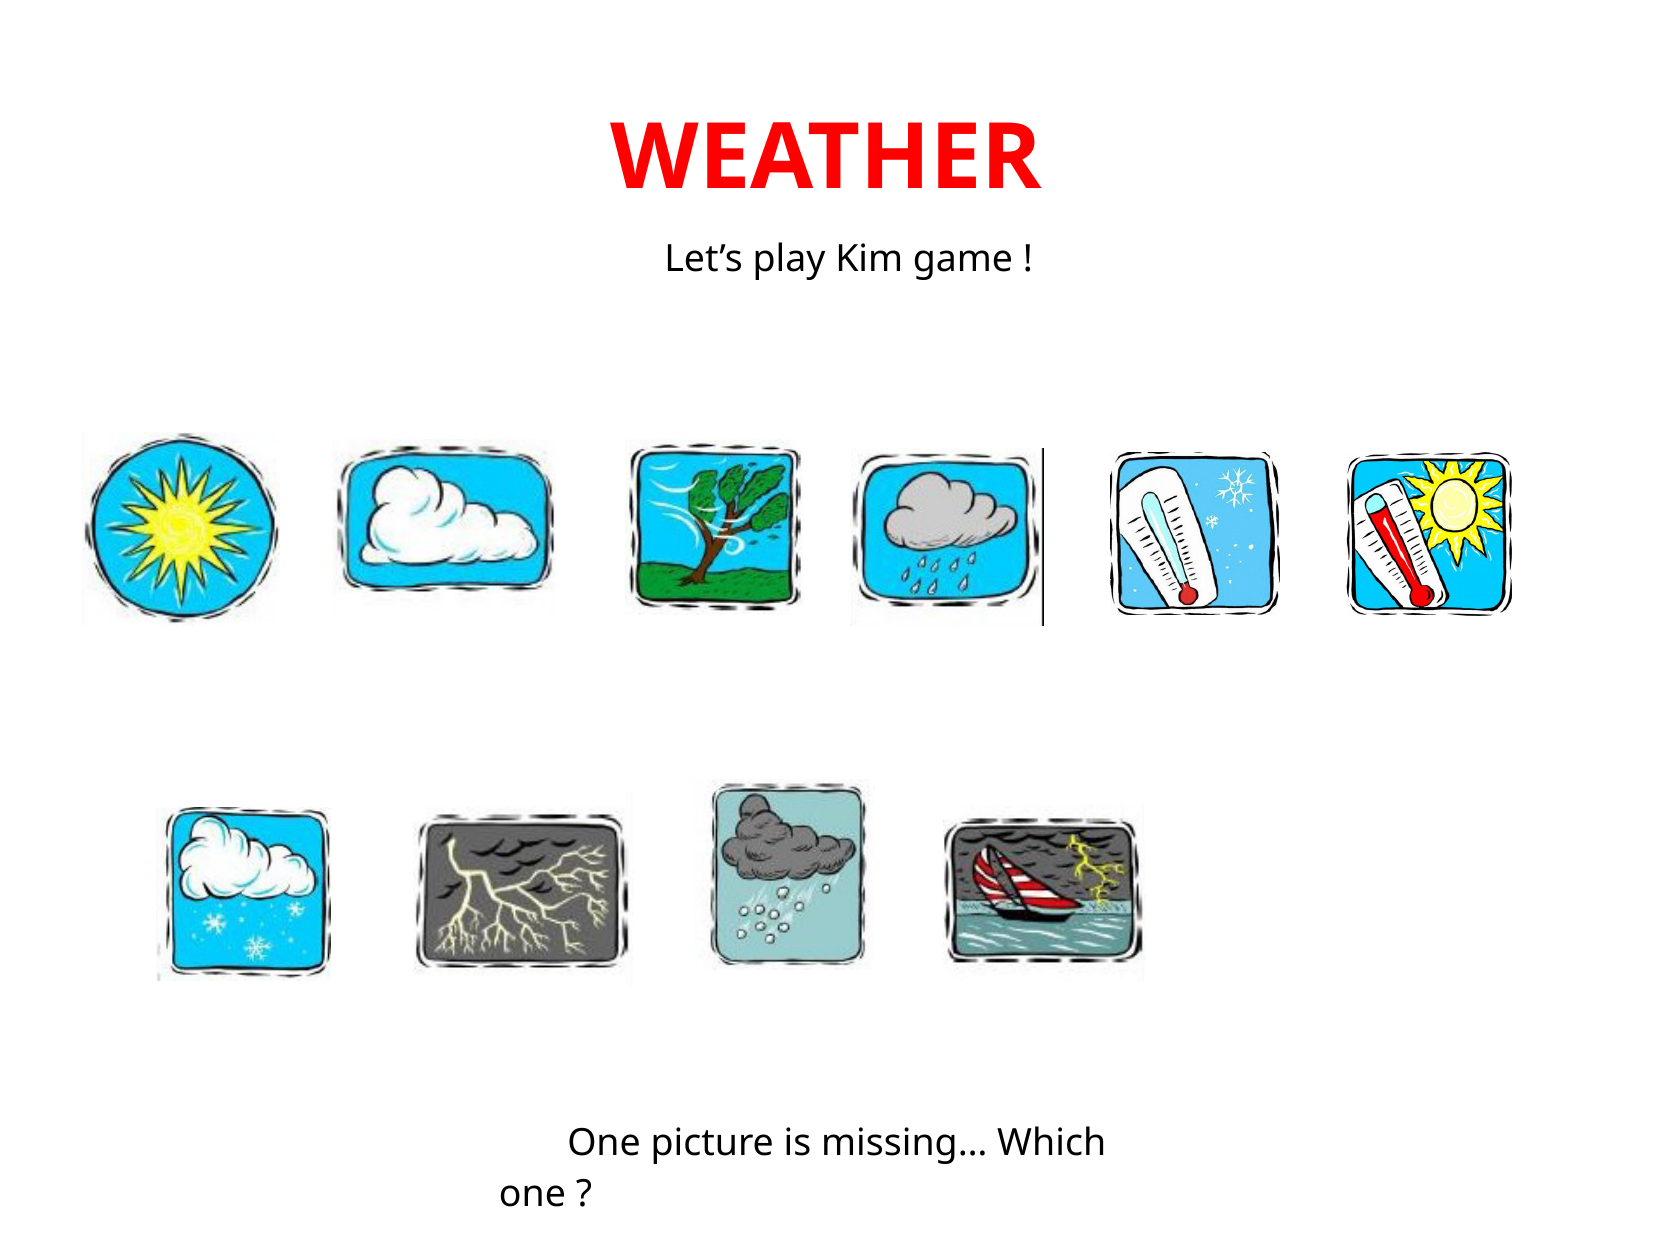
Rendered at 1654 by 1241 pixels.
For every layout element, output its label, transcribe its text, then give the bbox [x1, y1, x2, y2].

picture [693, 779, 875, 970]
picture [943, 803, 1146, 982]
picture [850, 448, 1044, 626]
title WEATHER [82, 49, 1571, 257]
picture [332, 439, 556, 615]
picture [82, 432, 280, 626]
text_box One picture is missing… Which one ? [484, 1108, 1205, 1216]
picture [413, 792, 634, 987]
picture [1110, 452, 1280, 615]
picture [625, 439, 804, 615]
picture [156, 807, 331, 981]
picture [1346, 452, 1512, 616]
text_box Let’s play Kim game ! [649, 224, 1193, 286]
